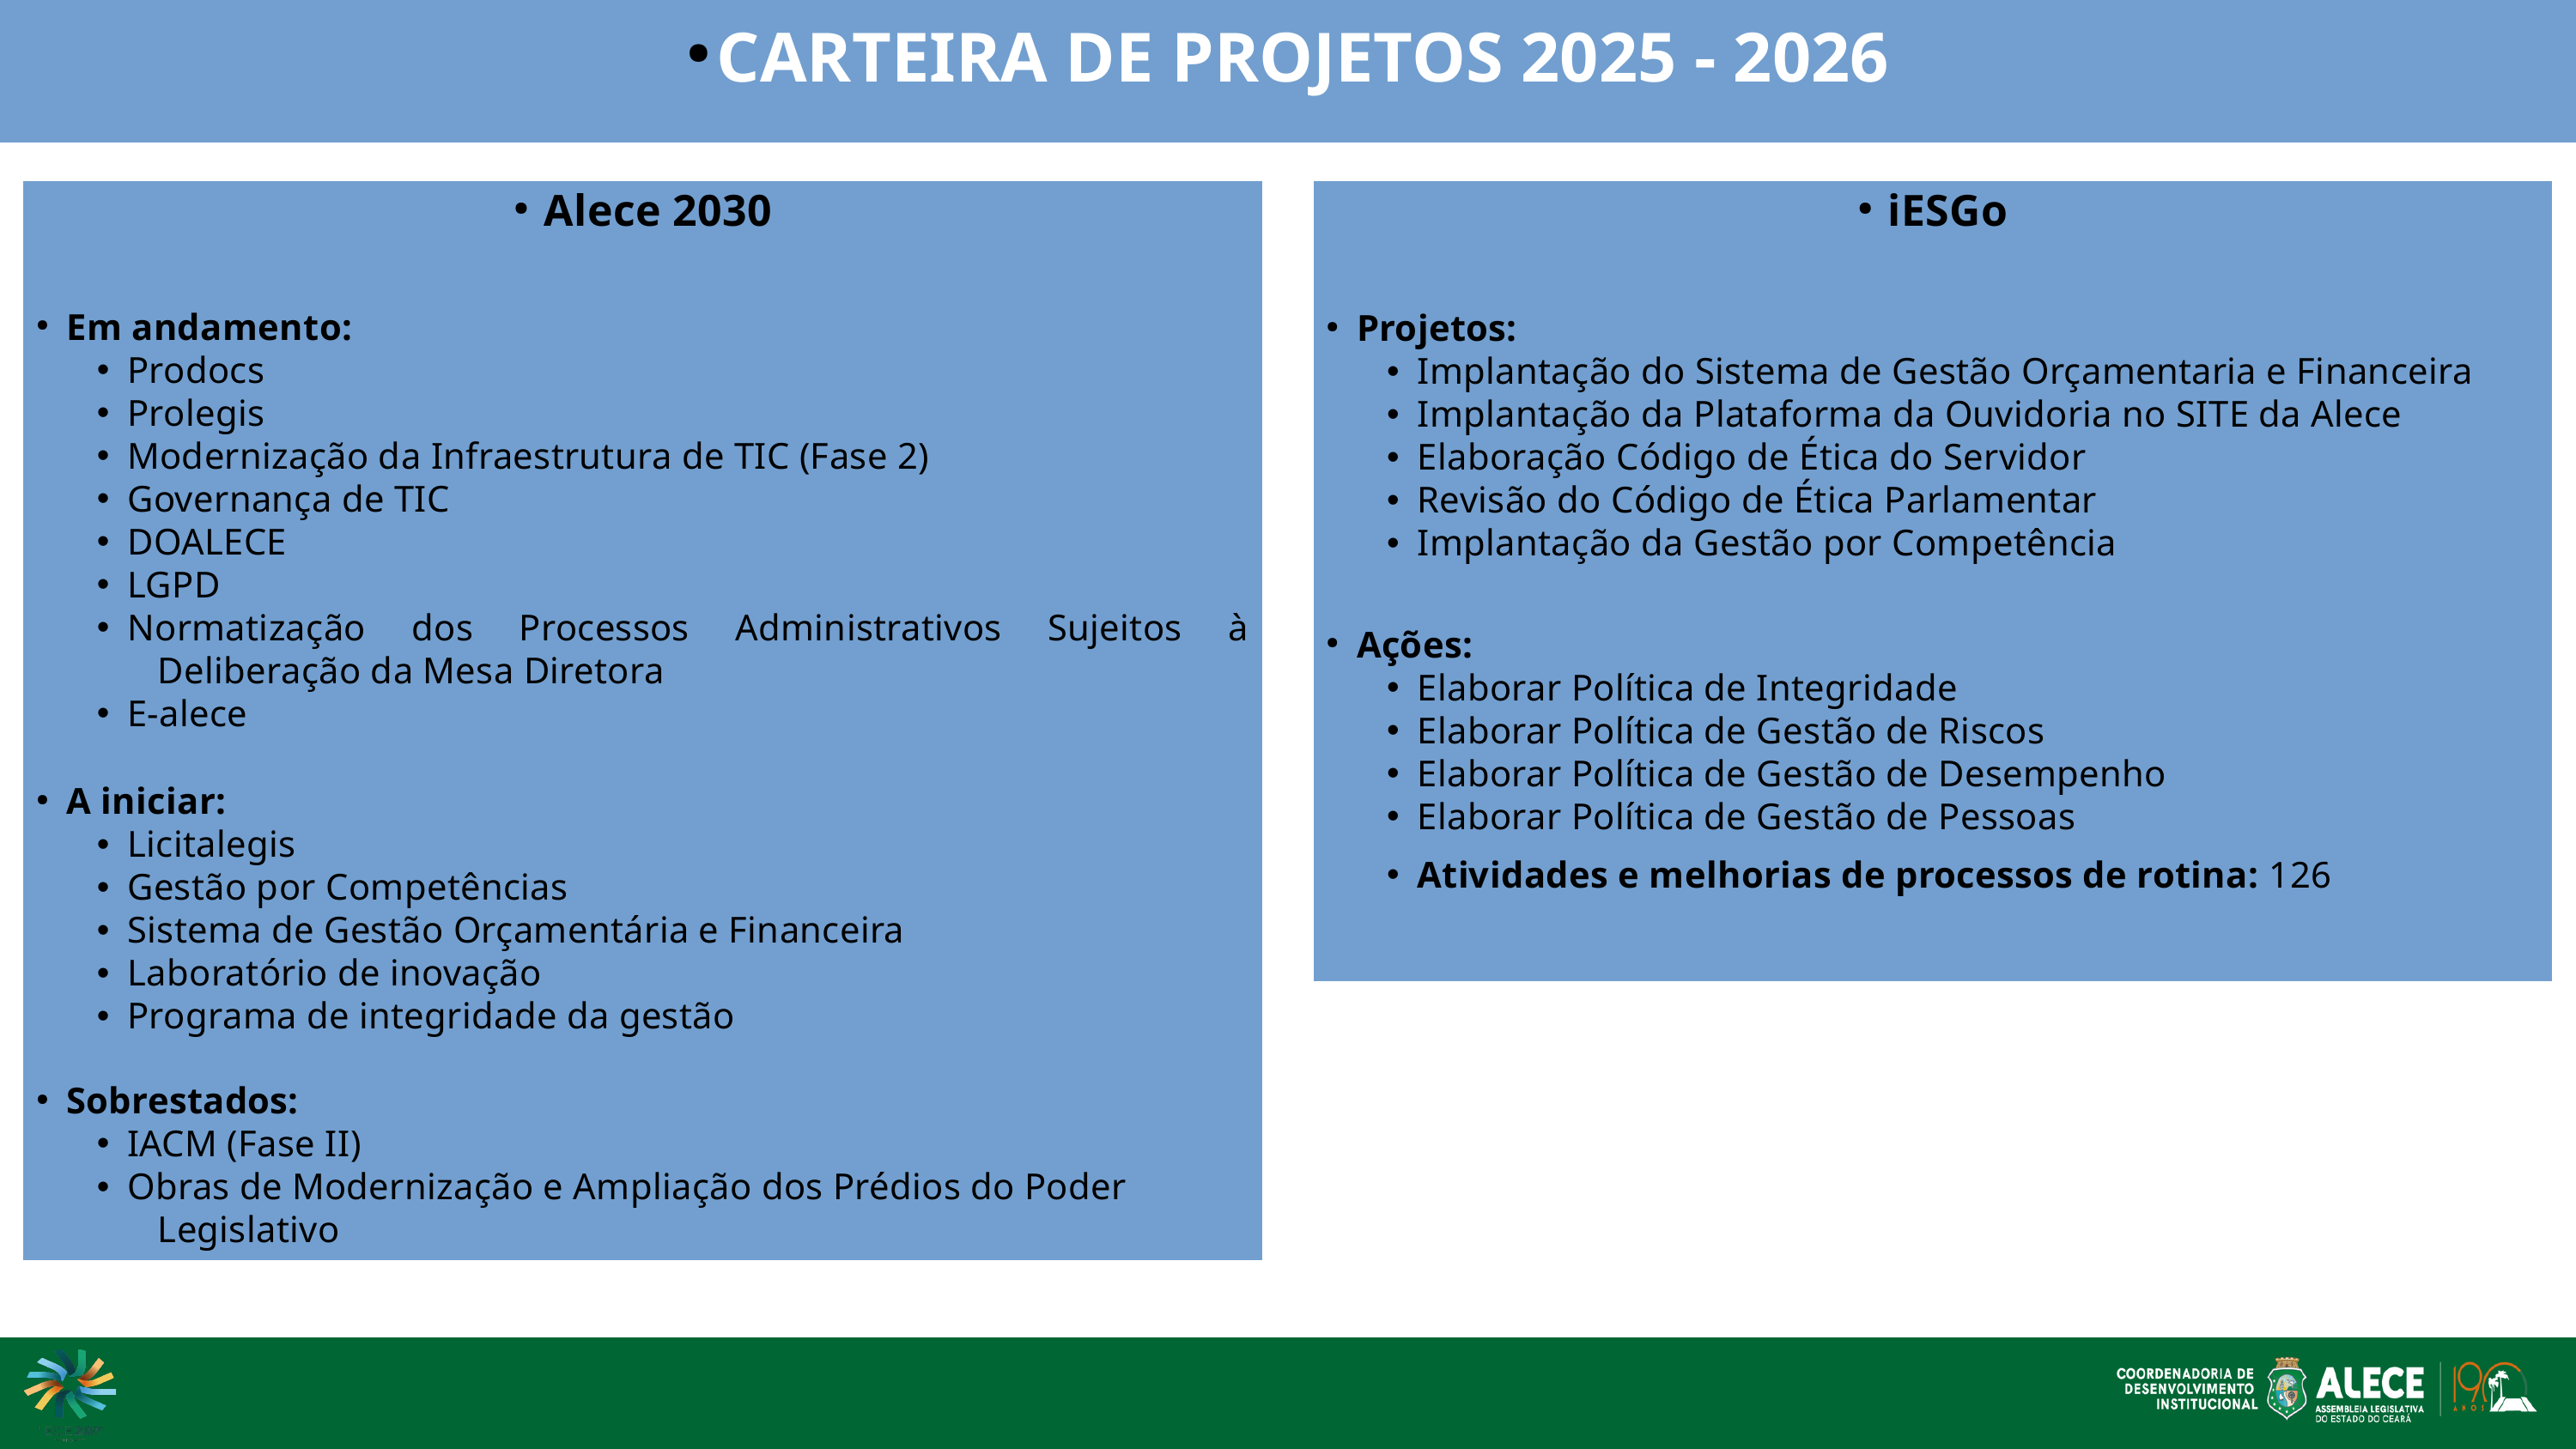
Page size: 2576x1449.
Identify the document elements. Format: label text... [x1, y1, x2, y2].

table_header CARTEIRA DE PROJETOS 2025 - 2026 [0, 0, 2576, 142]
table_cell Projetos: Implantação do Sistema de Gestão Orçamentaria e Financeira Implantação da Plataforma da Ouvidoria no SITE da Alece Elaboração Código de Ética do Servidor Revisão do Código de Ética Parlamentar Implantação da Gestão por Competência [1314, 303, 2552, 619]
table_cell Ações: Elaborar Política de Integridade Elaborar Política de Gestão de Riscos Elaborar Política de Gestão de Desempenho Elaborar Política de Gestão de Pessoas [1314, 619, 2552, 850]
table_header Alece 2030 [23, 181, 1262, 301]
text_box [0, 1335, 2576, 1449]
table_cell Sobrestados: IACM (Fase II) Obras de Modernização e Ampliação dos Prédios do Poder Legislativo [23, 1076, 1262, 1260]
table_cell A iniciar: Licitalegis Gestão por Competências Sistema de Gestão Orçamentária e Financeira Laboratório de inovação Programa de integridade da gestão [23, 776, 1262, 1076]
table_cell Em andamento: Prodocs Prolegis Modernização da Infraestrutura de TIC (Fase 2) Governança de TIC DOALECE LGPD Normatização dos Processos Administrativos Sujeitos à Deliberação da Mesa Diretora E-alece [23, 301, 1262, 776]
table_cell Atividades e melhorias de processos de rotina: 126 [1314, 850, 2552, 981]
table_header iESGo [1314, 181, 2552, 303]
